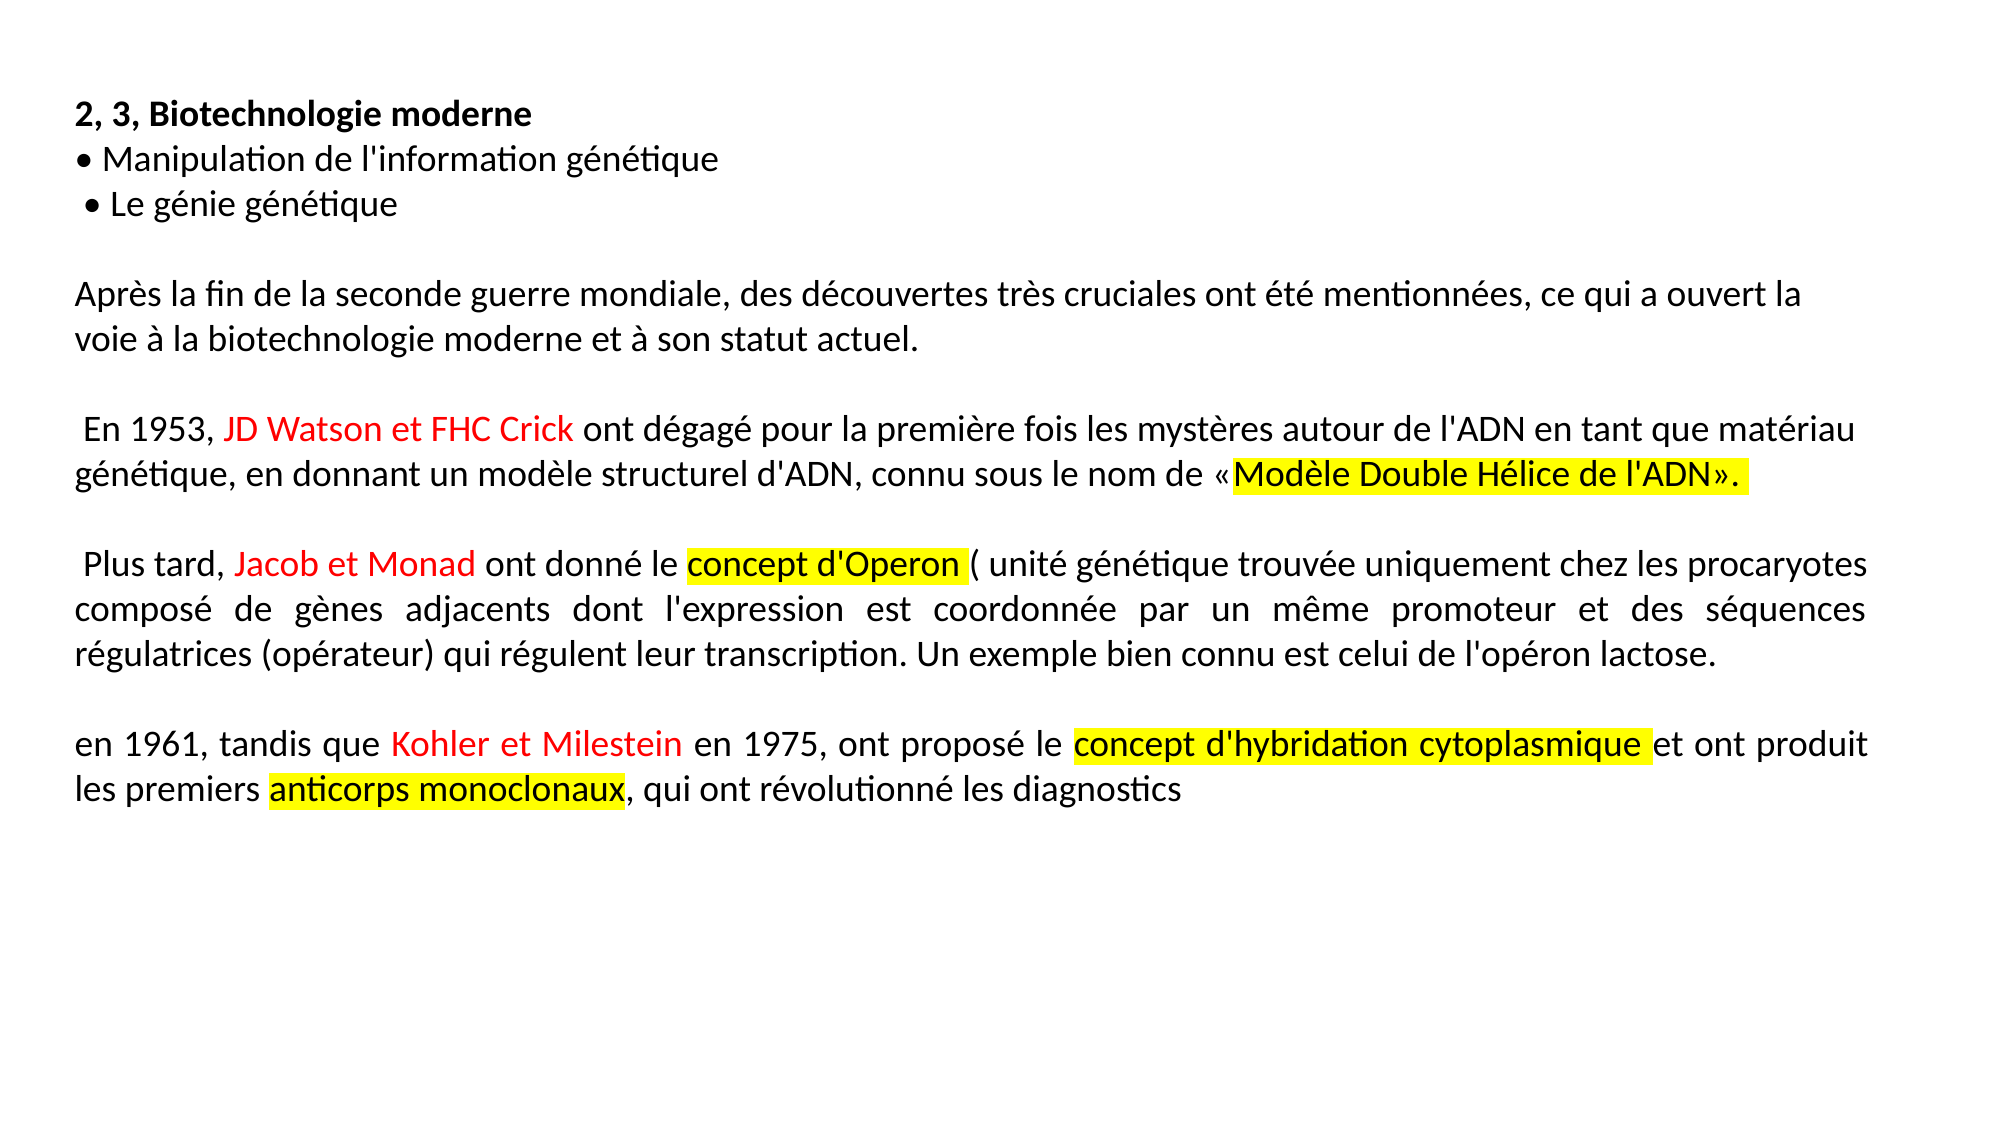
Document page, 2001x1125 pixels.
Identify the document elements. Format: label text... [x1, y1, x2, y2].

text_box 2, 3, Biotechnologie moderne • Manipulation de l'information génétique • Le génie génétique Après la fin de la seconde guerre mondiale, des découvertes très cruciales ont été mentionnées, ce qui a ouvert la voie à la biotechnologie moderne et à son statut actuel. En 1953, JD Watson et FHC Crick ont dégagé pour la première fois les mystères autour de l'ADN en tant que matériau génétique, en donnant un modèle structurel d'ADN, connu sous le nom de «Modèle Double Hélice de l'ADN». Plus tard, Jacob et Monad ont donné le concept d'Operon ( unité génétique trouvée uniquement chez les procaryotes composé de gènes adjacents dont l'expression est coordonnée par un même promoteur et des séquences régulatrices (opérateur) qui régulent leur transcription. Un exemple bien connu est celui de l'opéron lactose. en 1961, tandis que Kohler et Milestein en 1975, ont proposé le concept d'hybridation cytoplasmique et ont produit les premiers anticorps monoclonaux, qui ont révolutionné les diagnostics [59, 81, 1884, 960]
